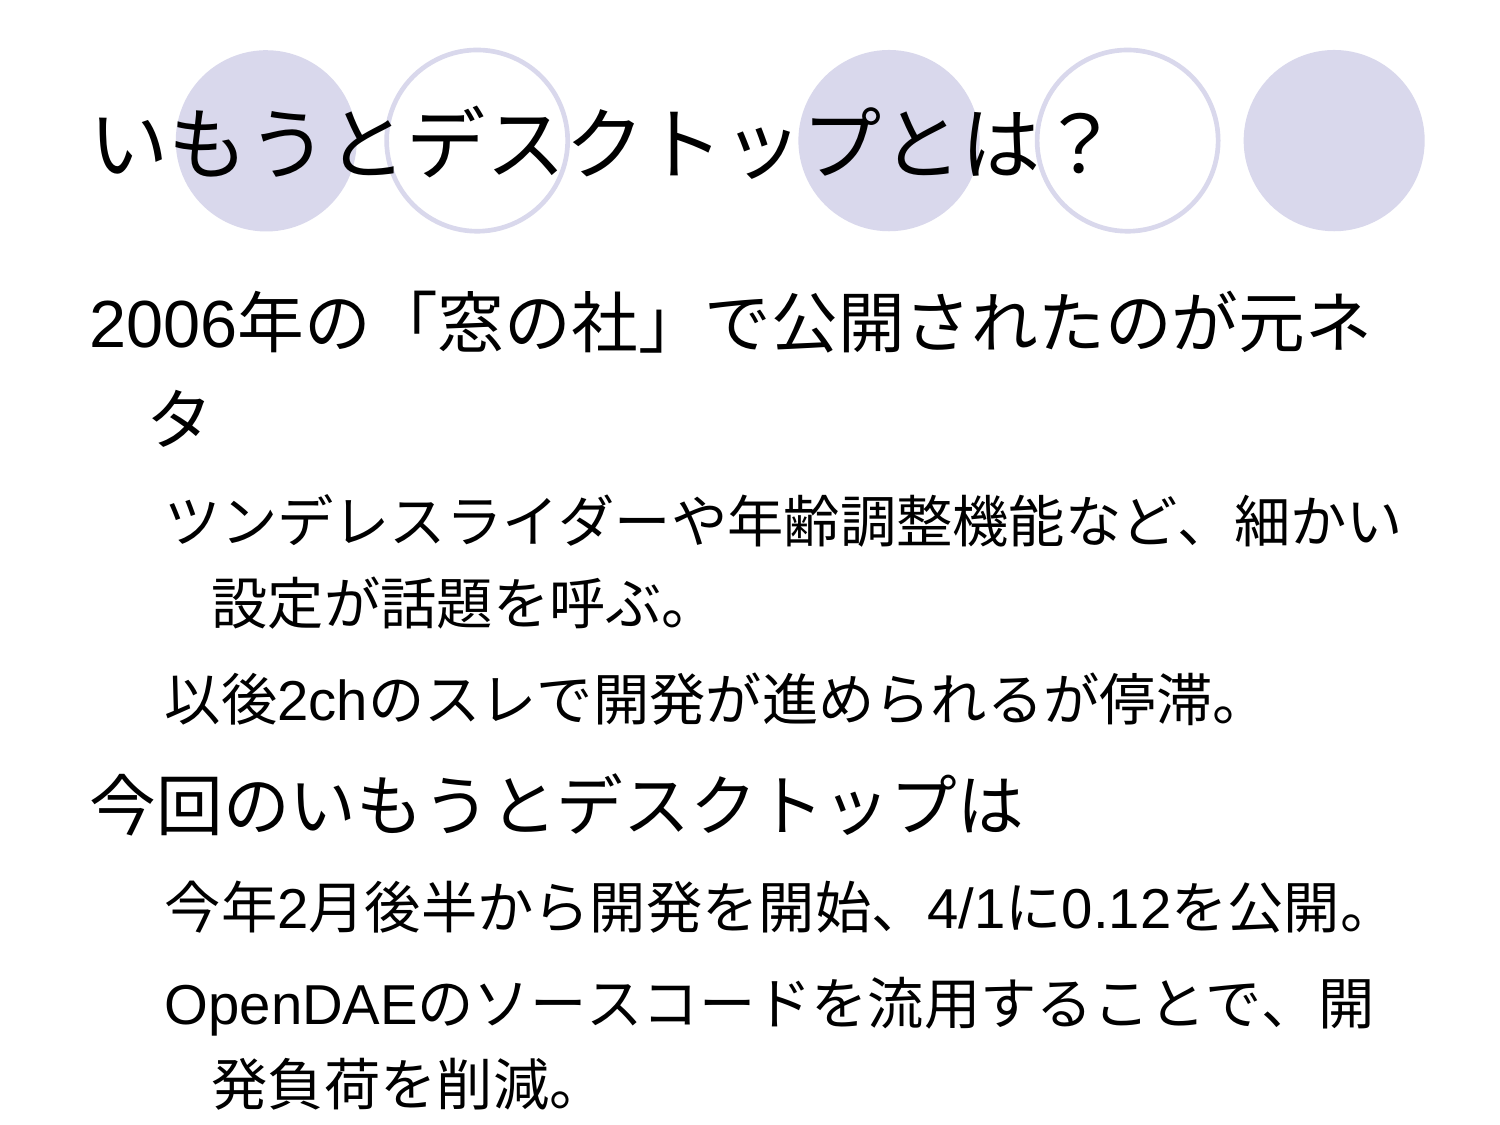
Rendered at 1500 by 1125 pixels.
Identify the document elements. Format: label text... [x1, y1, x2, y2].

list 2006年の「窓の社」で公開されたのが元ネタ ツンデレスライダーや年齢調整機能など、細かい設定が話題を呼ぶ。 以後2chのスレで開発が進められるが停滞。 今回のいもうとデスクトップは 今年2月後半から開発を開始、4/1に0.12を公開。 OpenDAEのソースコードを流用することで、開発負荷を削減。 [75, 262, 1426, 1006]
title いもうとデスクトップとは？ [75, 45, 1426, 233]
